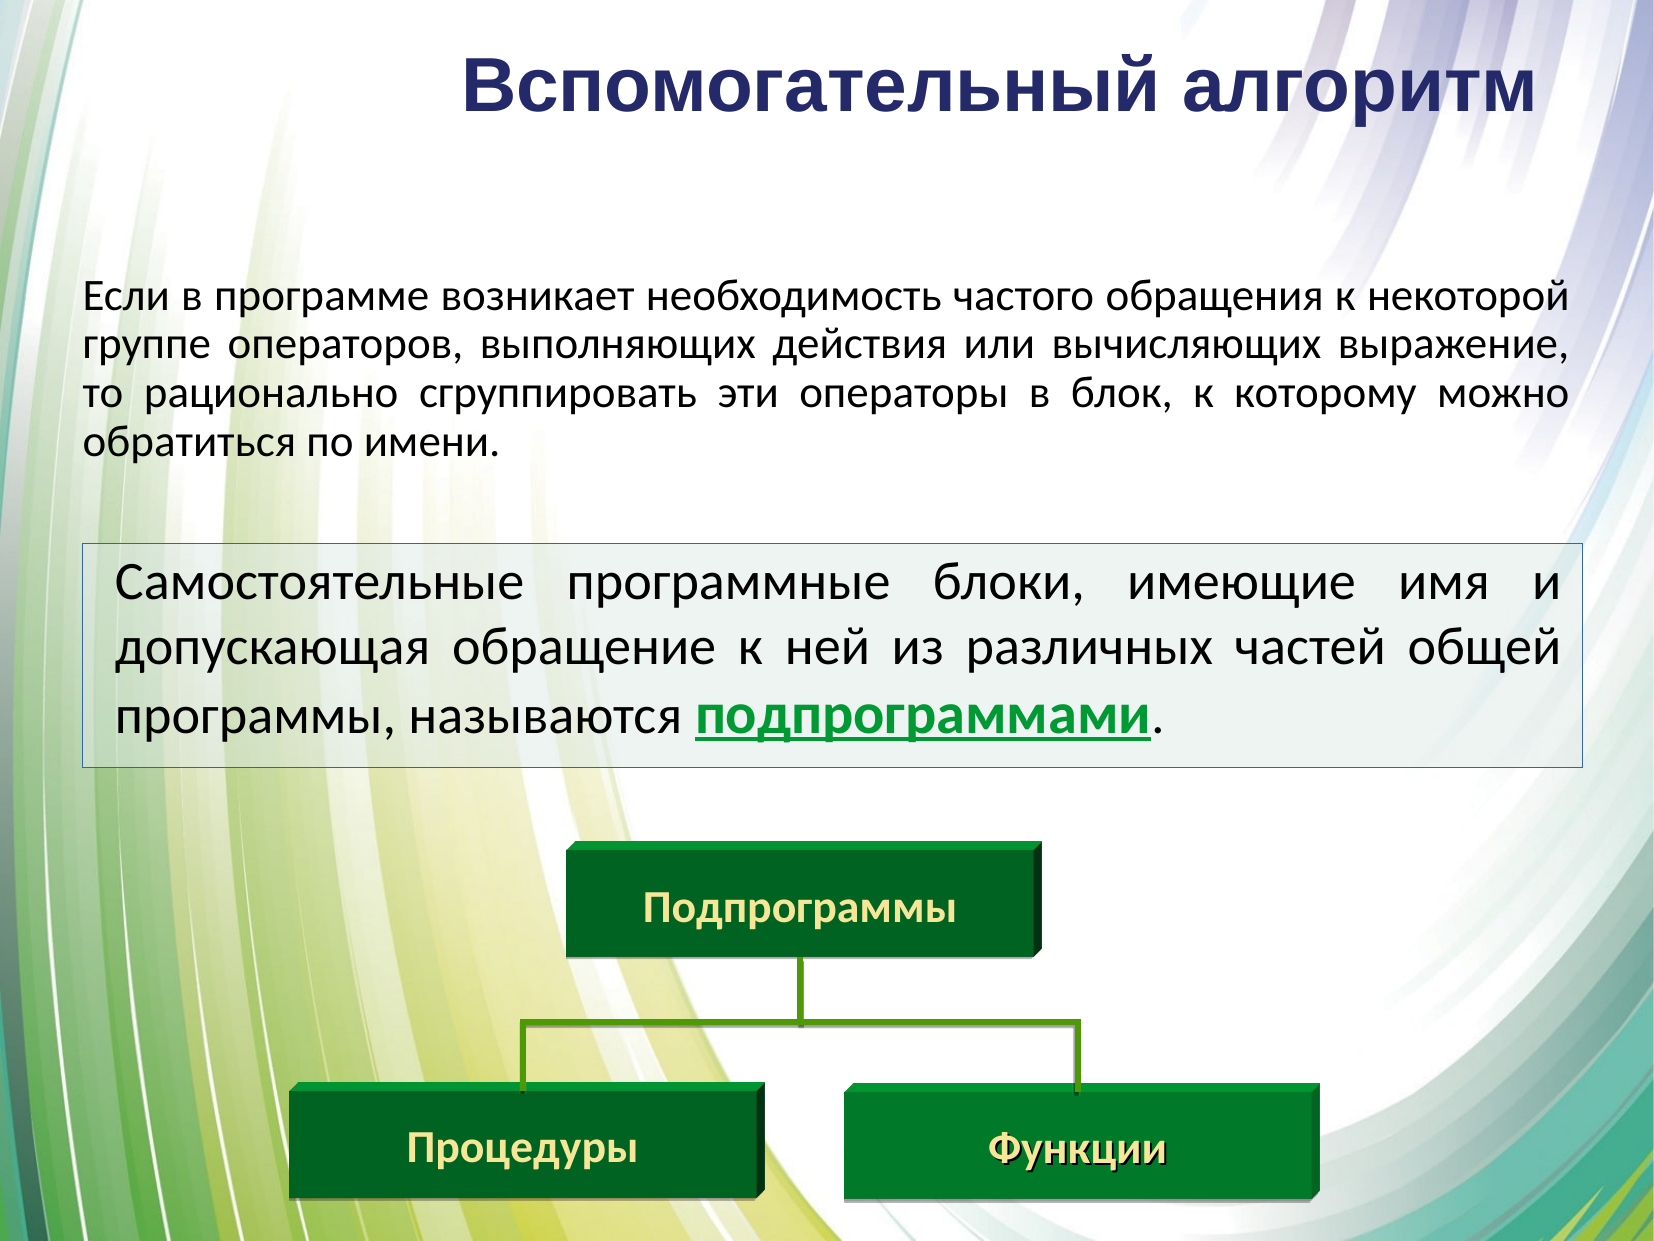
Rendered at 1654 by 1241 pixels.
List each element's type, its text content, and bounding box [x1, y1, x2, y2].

text_box Вспомогательный алгоритм [136, 34, 1571, 139]
picture [0, 0, 1654, 1241]
text_box Самостоятельные программные блоки, имеющие имя и допускающая обращение к ней из различных частей общей программы, называются подпрограммами. [100, 537, 1579, 753]
text_box Функции [1081, 1083, 1318, 1091]
text_box Функции [848, 1083, 1072, 1091]
text_box Если в программе возникает необходимость частого обращения к некоторой группе операторов, выполняющих действия или вычисляющих выражение, то рационально сгруппировать эти операторы в блок, к которому можно обратиться по имени. [82, 271, 1571, 466]
text_box Процедуры [527, 1082, 762, 1089]
text_box Процедуры [295, 1082, 519, 1089]
text_box [82, 543, 1583, 768]
